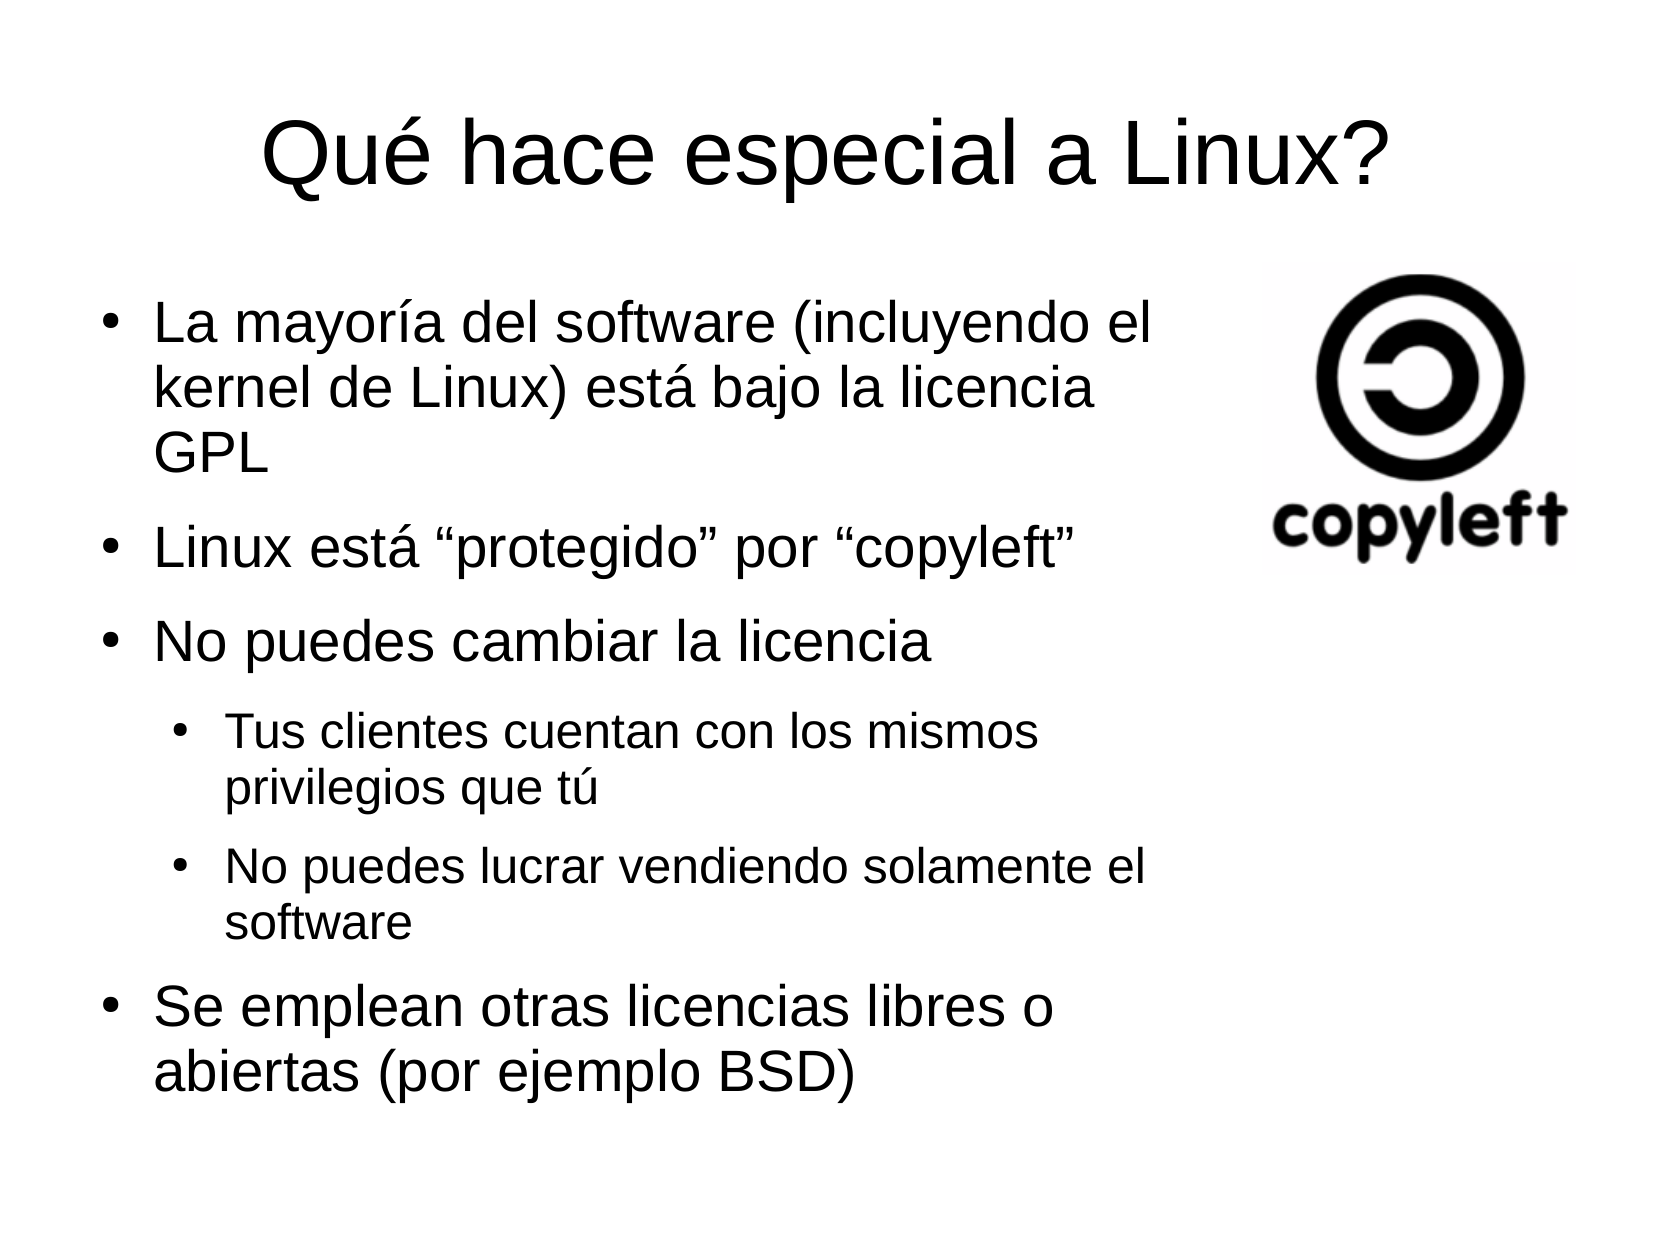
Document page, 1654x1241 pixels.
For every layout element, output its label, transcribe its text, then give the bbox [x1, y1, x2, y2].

title Qué hace especial a Linux? [82, 49, 1571, 257]
list La mayoría del software (incluyendo el kernel de Linux) está bajo la licencia GPL Linux está “protegido” por “copyleft” No puedes cambiar la licencia Tus clientes cuentan con los mismos privilegios que tú No puedes lucrar vendiendo solamente el software Se emplean otras licencias libres o abiertas (por ejemplo BSD) [82, 290, 1201, 1109]
picture [1262, 262, 1576, 575]
